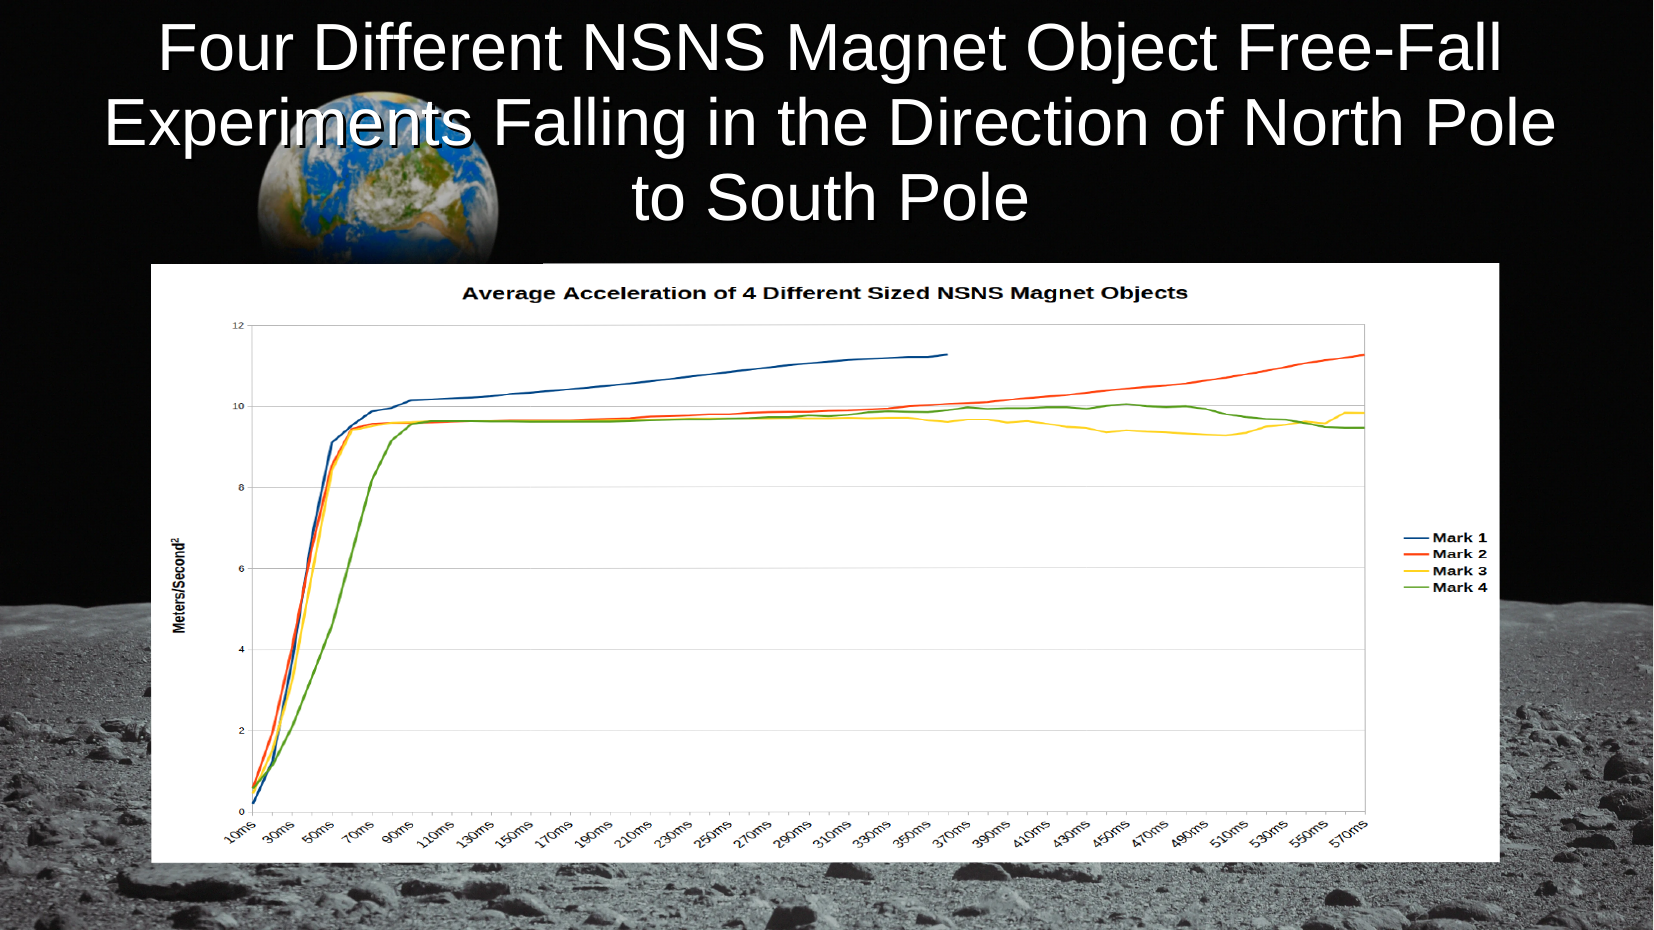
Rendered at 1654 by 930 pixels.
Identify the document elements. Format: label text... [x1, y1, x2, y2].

title Four Different NSNS Magnet Object Free-Fall Experiments Falling in the Direction of North Pole to South Pole [87, 10, 1576, 235]
picture [0, 0, 1654, 930]
